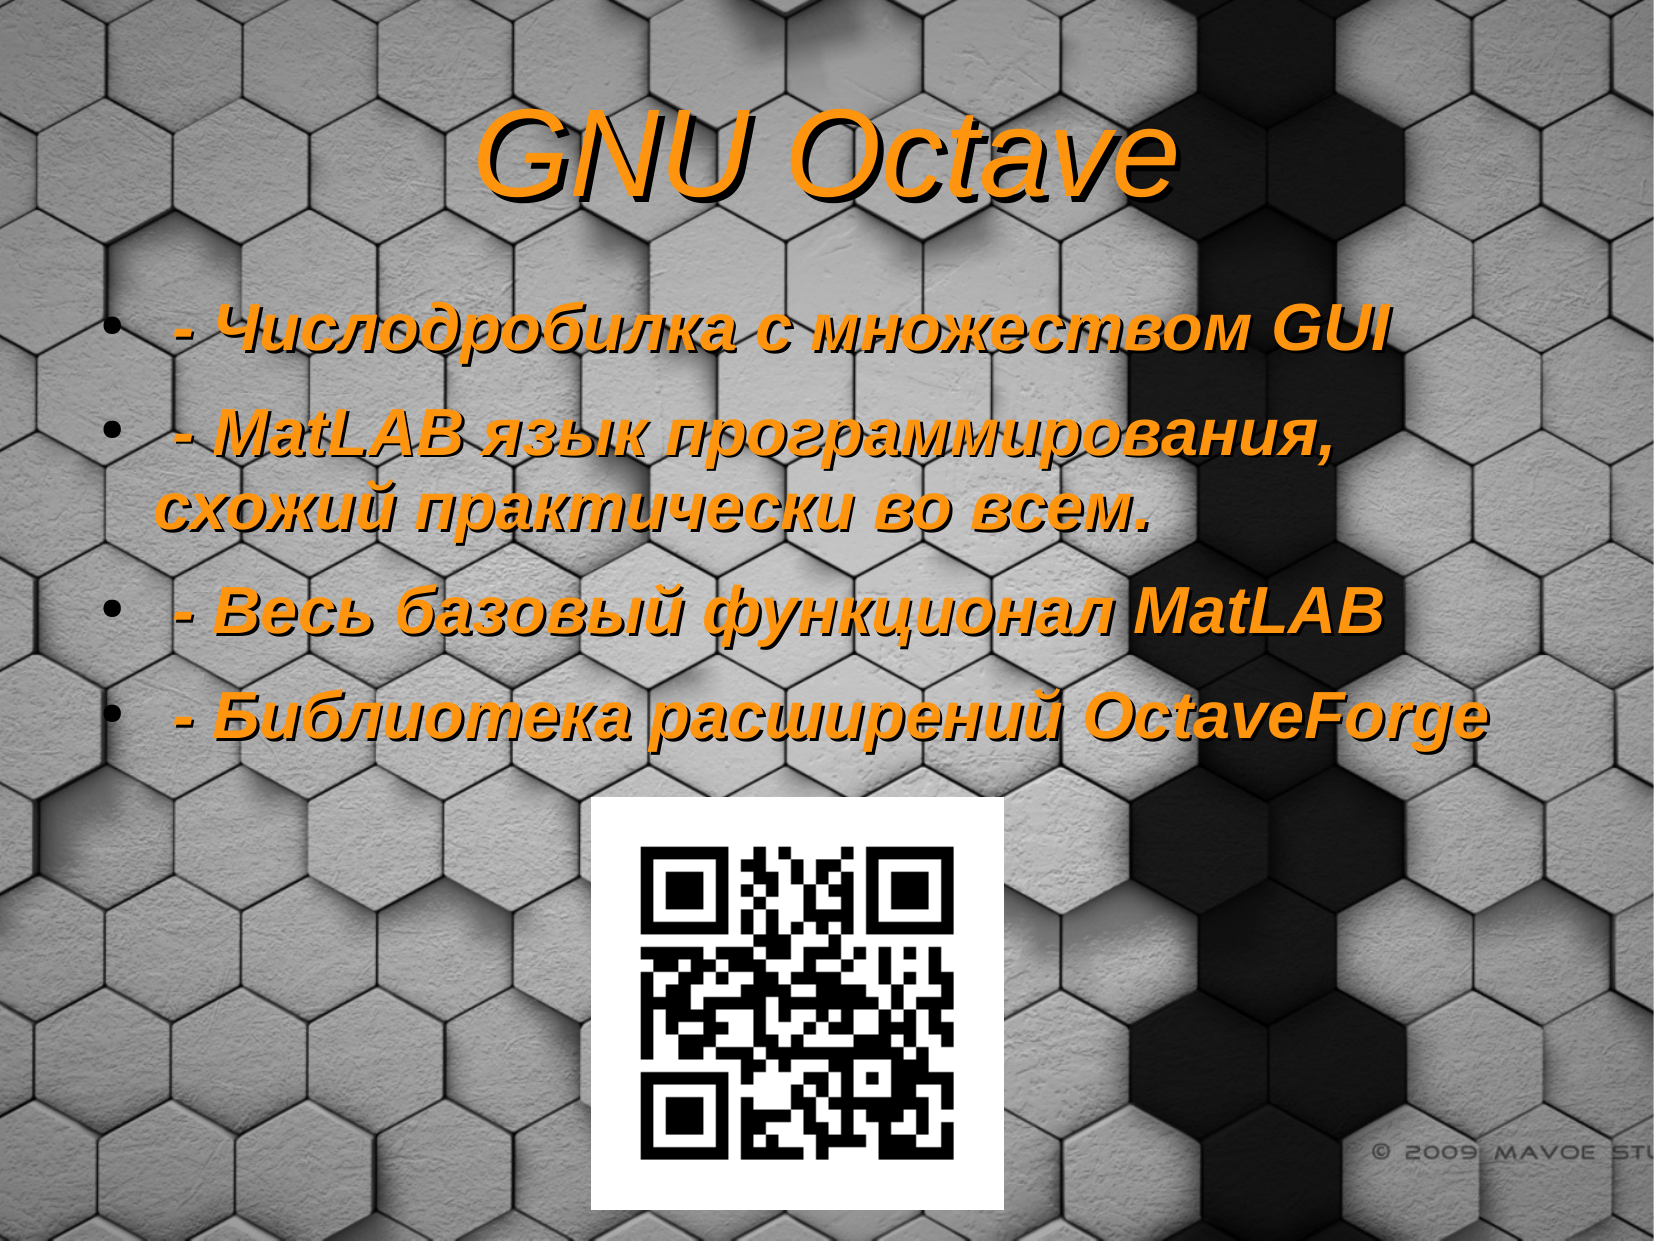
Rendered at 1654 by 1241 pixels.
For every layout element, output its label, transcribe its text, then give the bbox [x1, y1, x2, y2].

picture [0, 0, 1654, 1241]
title GNU Octave [82, 49, 1571, 257]
list - Числодробилка с множеством GUI - MatLAB язык программирования, схожий практически во всем. - Весь базовый функционал MatLAB - Библиотека расширений OctaveForge [82, 290, 1571, 1123]
